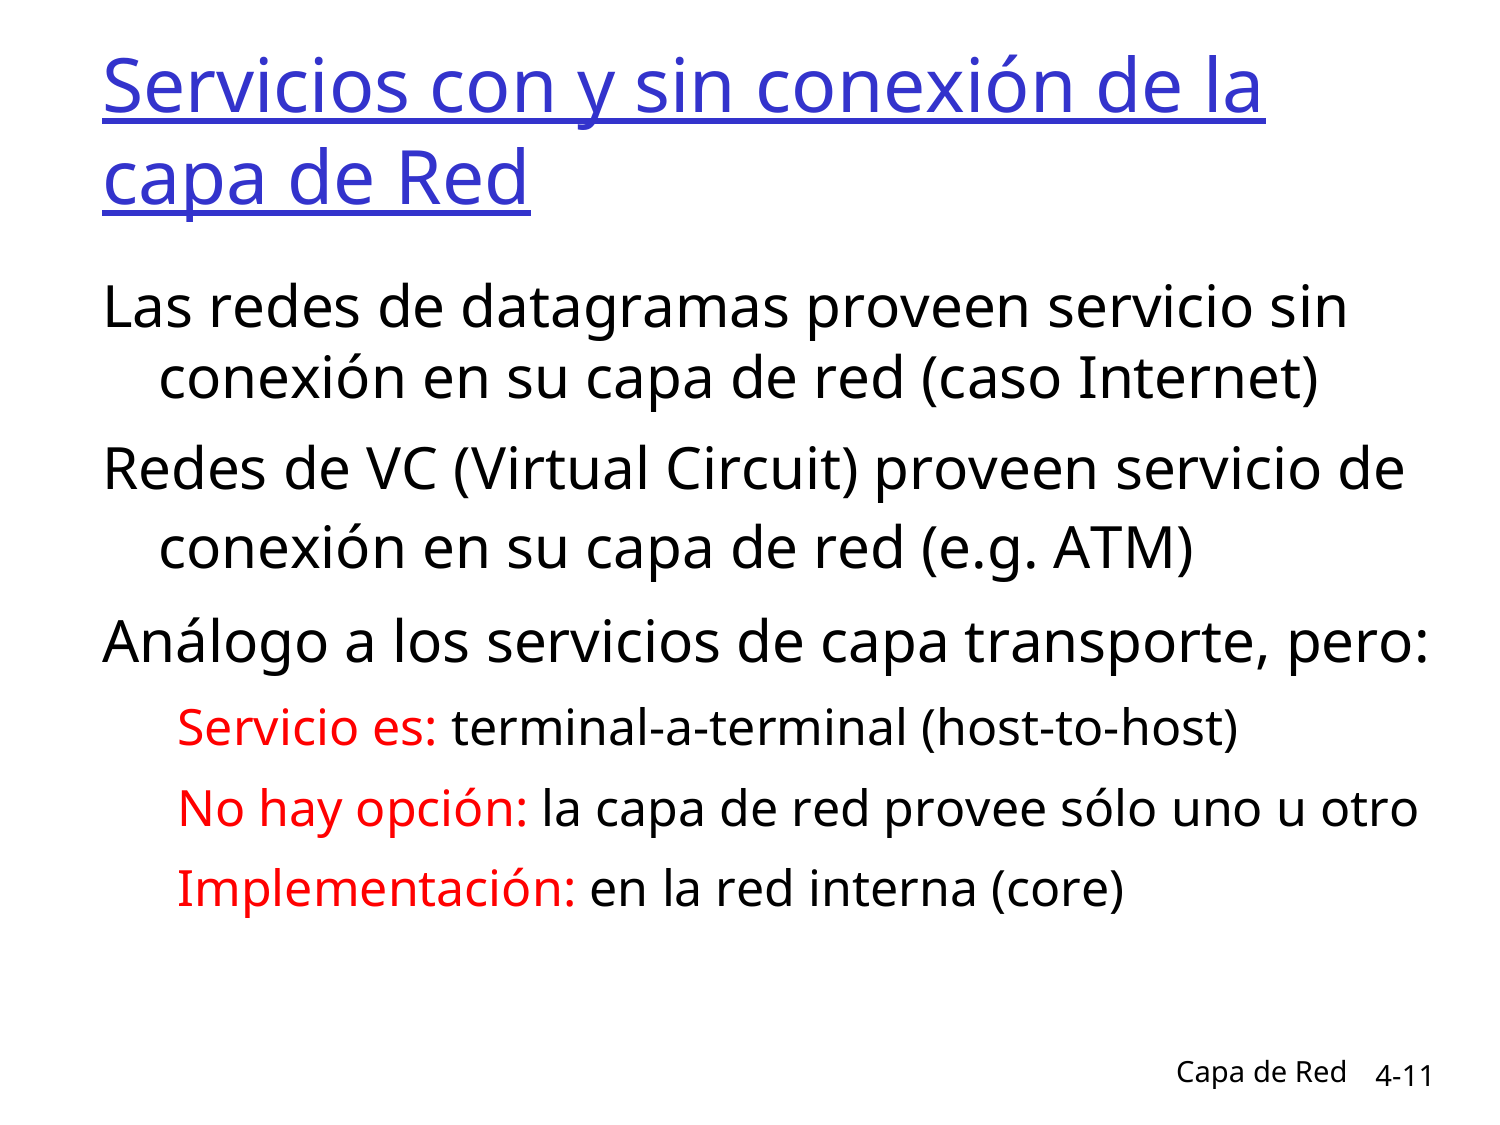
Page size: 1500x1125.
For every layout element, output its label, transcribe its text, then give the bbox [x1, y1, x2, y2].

list Las redes de datagramas proveen servicio sin conexión en su capa de red (caso Internet) Redes de VC (Virtual Circuit) proveen servicio de conexión en su capa de red (e.g. ATM) Análogo a los servicios de capa transporte, pero: Servicio es: terminal-a-terminal (host-to-host) No hay opción: la capa de red provee sólo uno u otro Implementación: en la red interna (core) [87, 262, 1450, 1033]
title Servicios con y sin conexión de la capa de Red [87, 24, 1363, 239]
